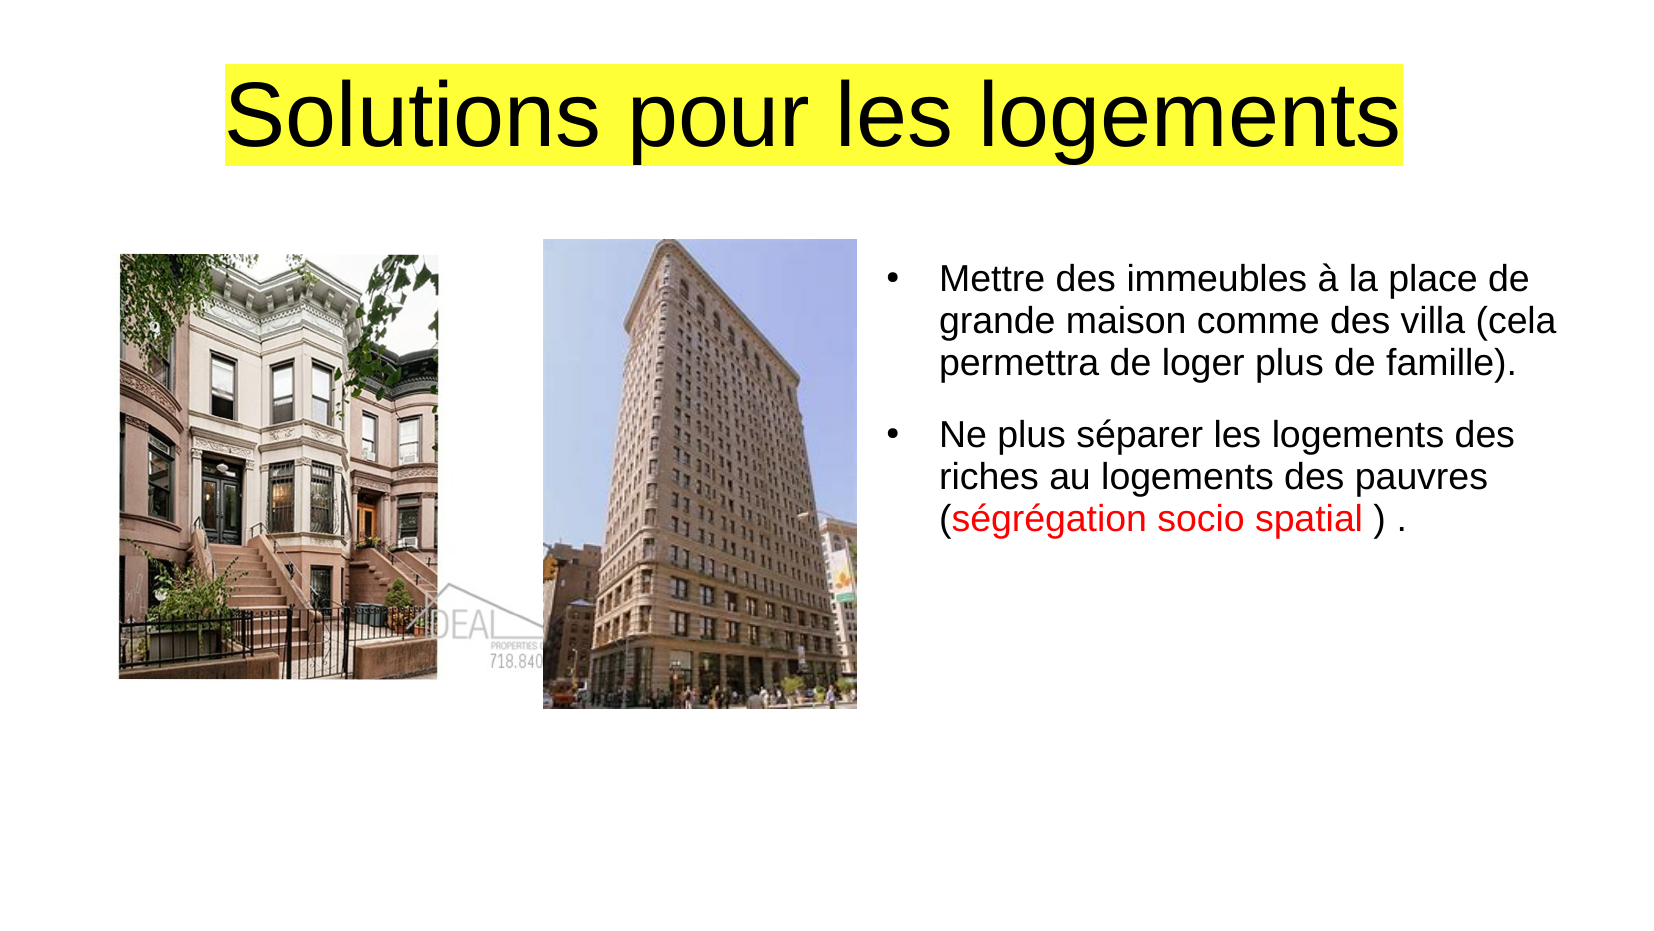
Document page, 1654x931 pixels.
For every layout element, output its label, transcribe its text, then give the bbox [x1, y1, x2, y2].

title Solutions pour les logements [82, 37, 1571, 193]
picture [0, 239, 857, 709]
list Mettre des immeubles à la place de grande maison comme des villa (cela permettra de loger plus de famille). Ne plus séparer les logements des riches au logements des pauvres (ségrégation socio spatial ) . [868, 257, 1595, 621]
